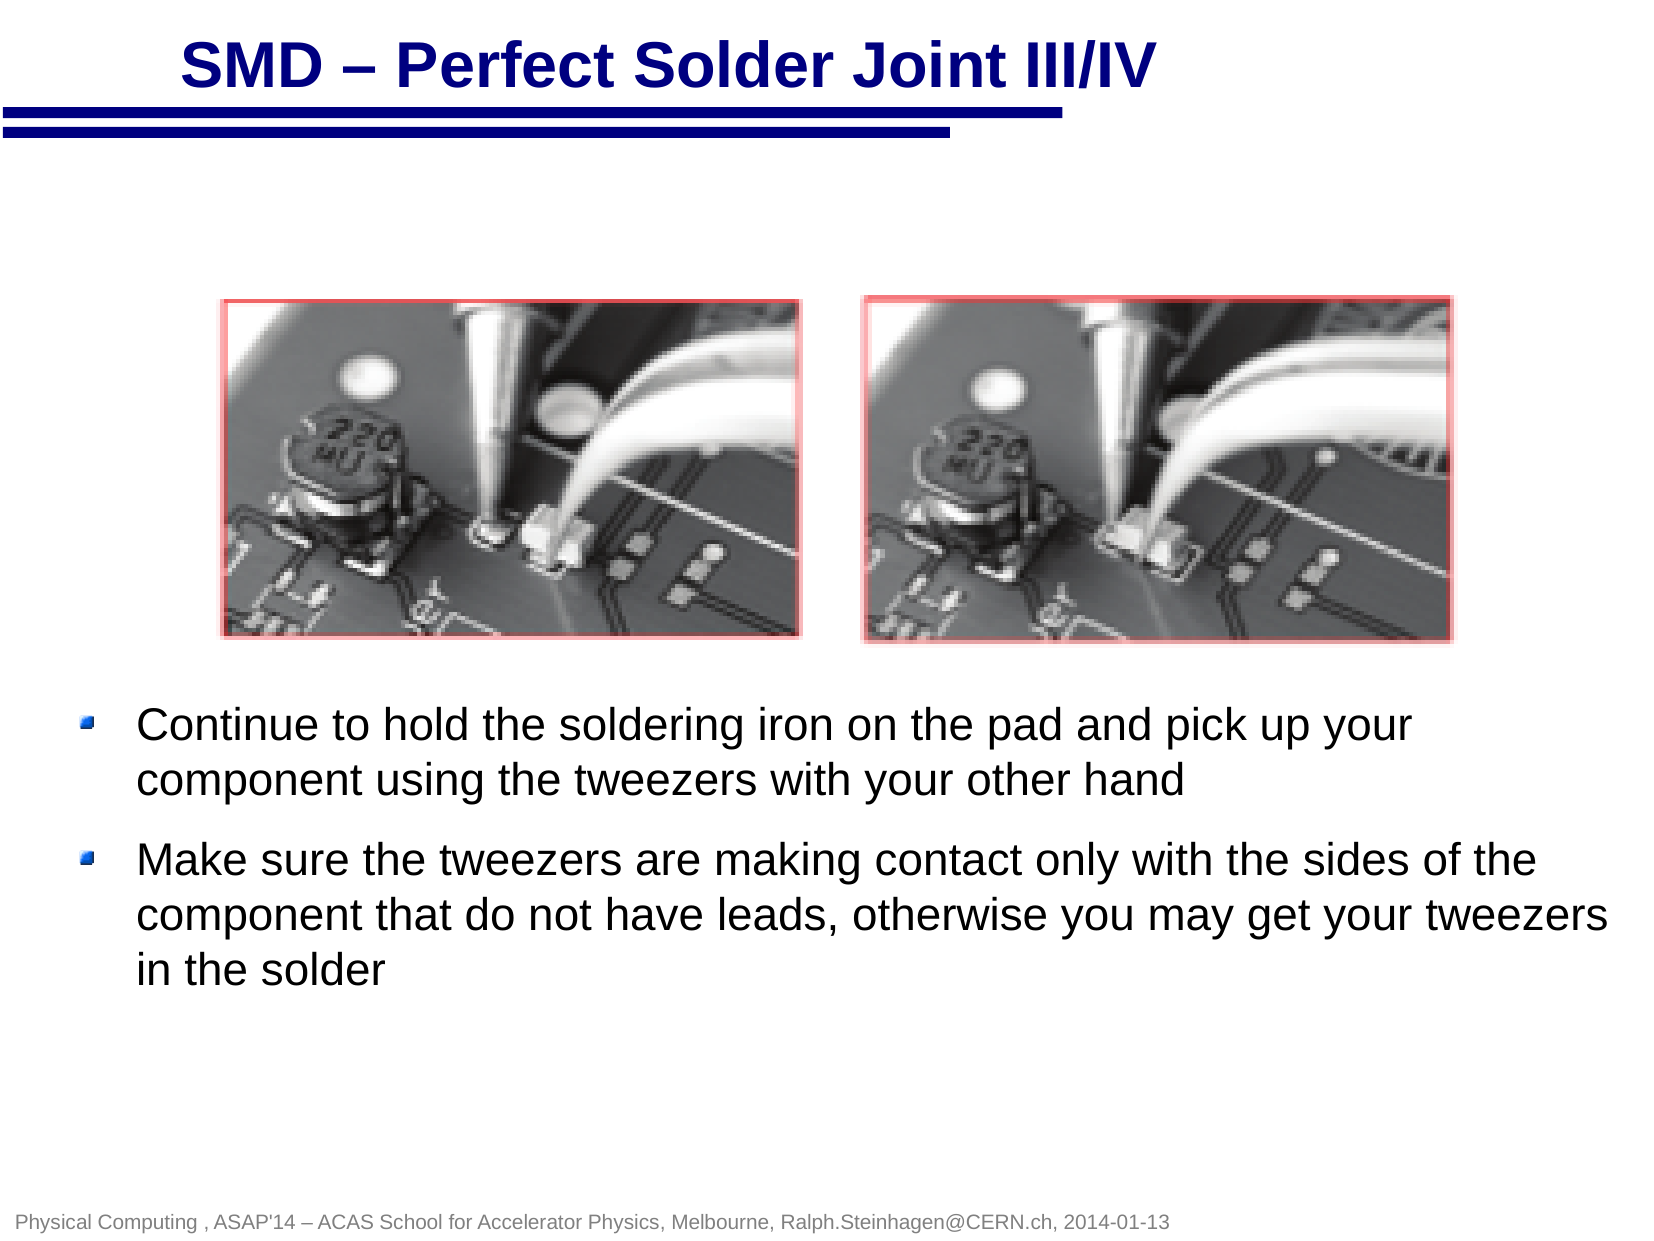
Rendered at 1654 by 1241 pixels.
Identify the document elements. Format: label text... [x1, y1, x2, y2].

title SMD – Perfect Solder Joint III/IV [165, 0, 1323, 124]
list Continue to hold the soldering iron on the pad and pick up your component using the tweezers with your other hand Make sure the tweezers are making contact only with the sides of the component that do not have leads, otherwise you may get your tweezers in the solder [65, 686, 1628, 1205]
picture [840, 275, 1475, 669]
picture [192, 275, 824, 657]
